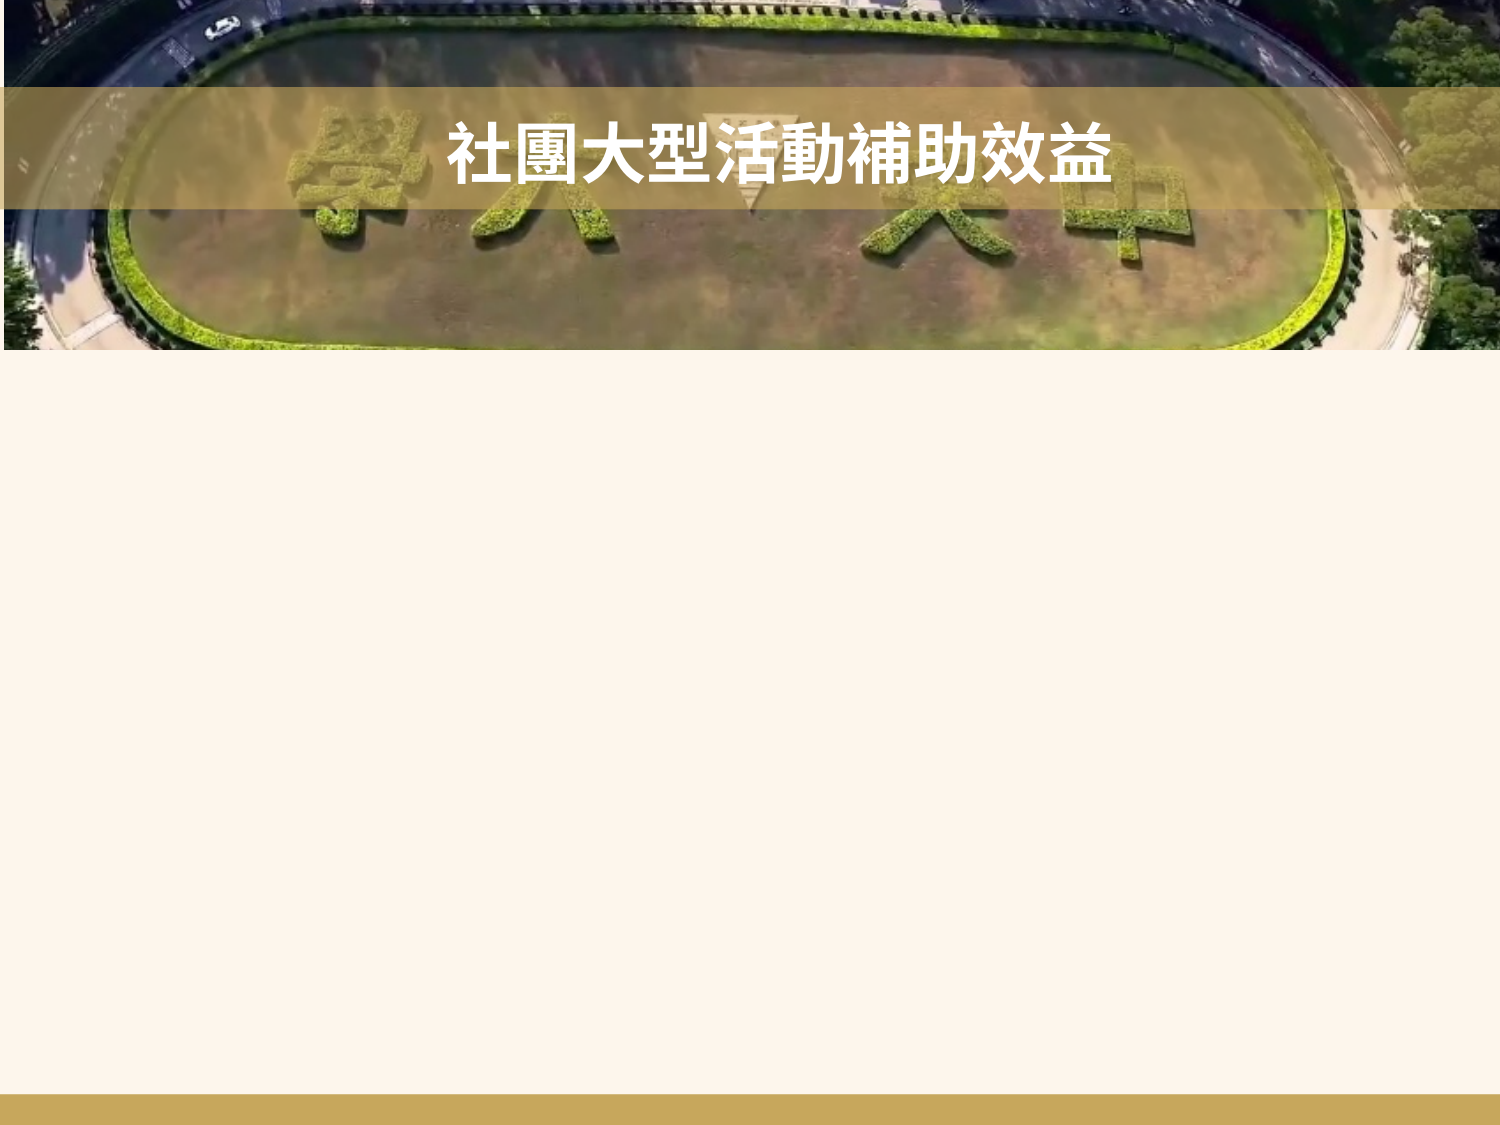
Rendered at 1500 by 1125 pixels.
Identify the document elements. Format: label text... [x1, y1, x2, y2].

picture [0, 210, 1500, 1125]
text_box 社團大型活動補助效益 [65, 104, 1496, 320]
picture [0, 0, 1500, 87]
text_box [0, 87, 1500, 210]
